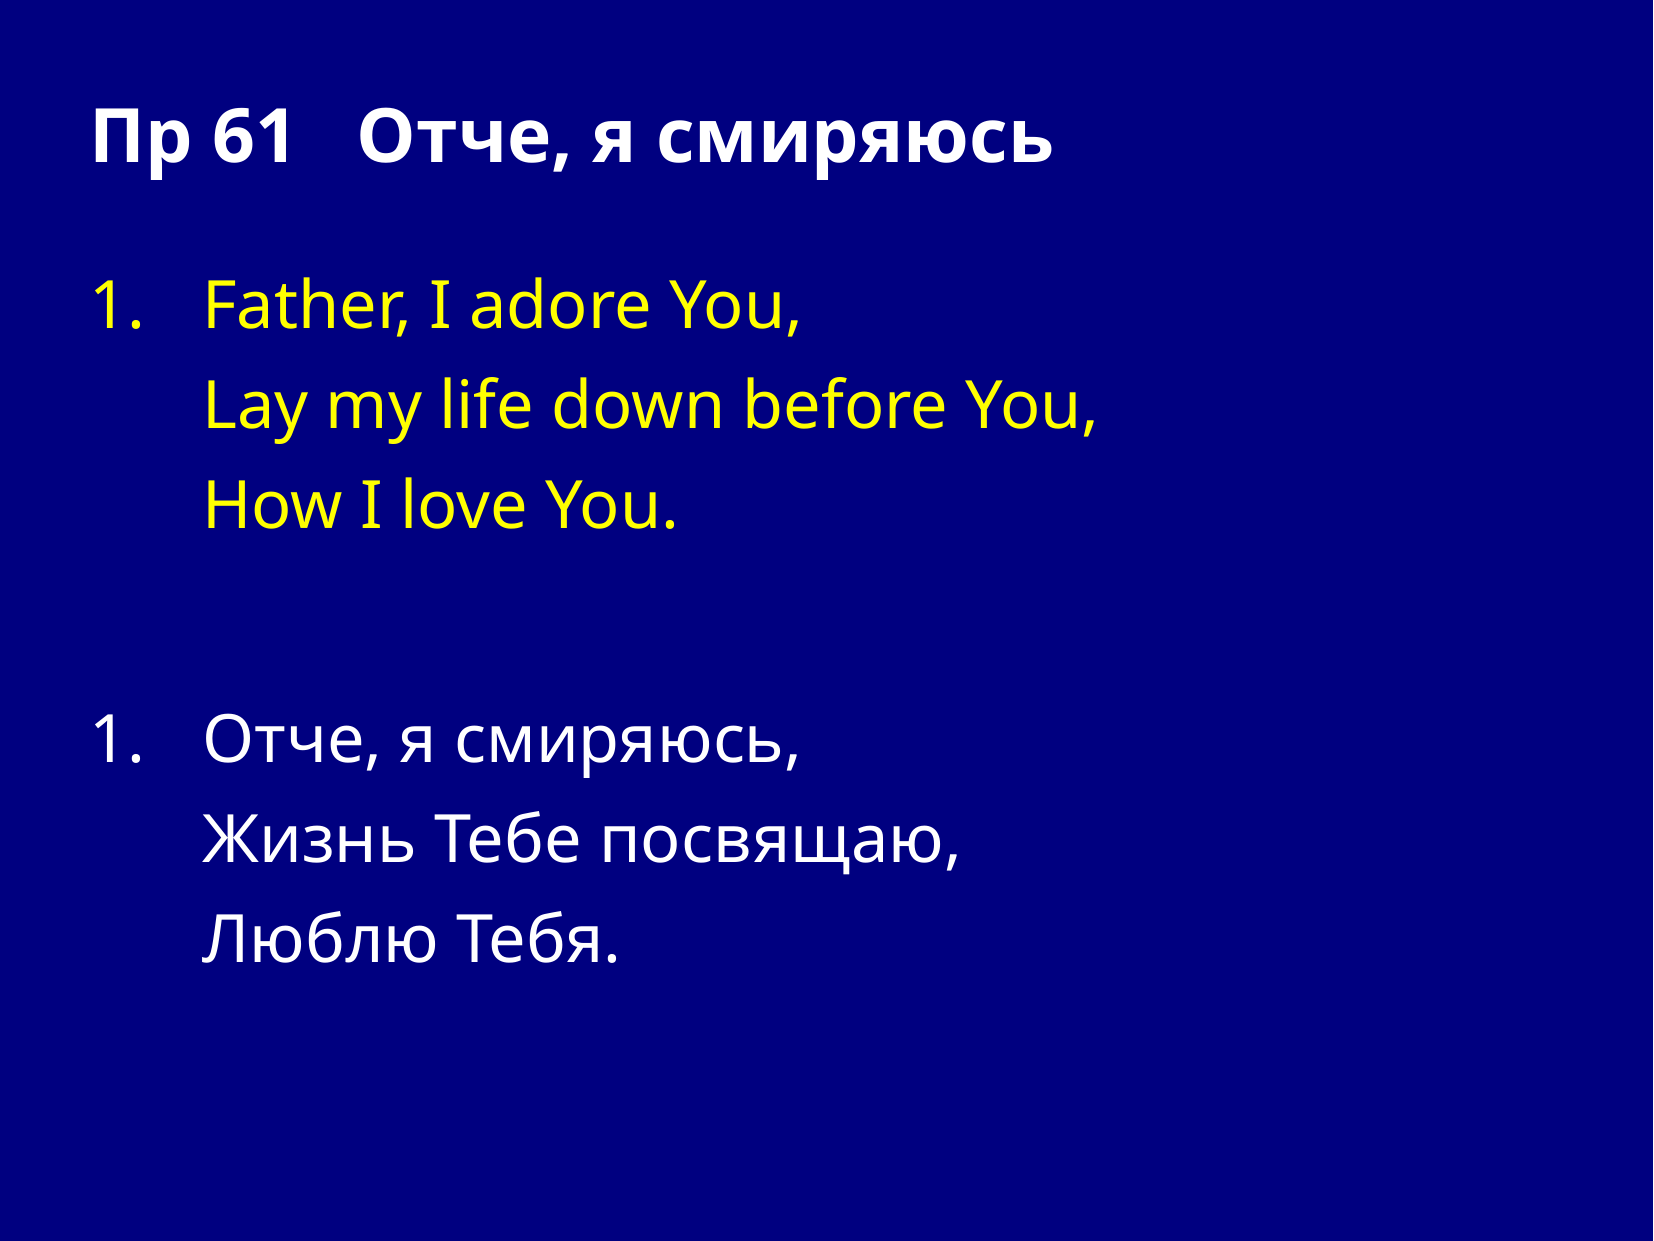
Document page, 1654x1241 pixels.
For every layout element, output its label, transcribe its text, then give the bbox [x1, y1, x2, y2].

text_box 1. Отче, я смиряюсь, Жизнь Тебе посвящаю, Люблю Тебя. [75, 675, 1576, 1163]
text_box Пр 61 Отче, я смиряюсь [75, 75, 1576, 188]
text_box 1. Father, I adore You, Lay my life down before You, How I love You. [75, 188, 1576, 638]
